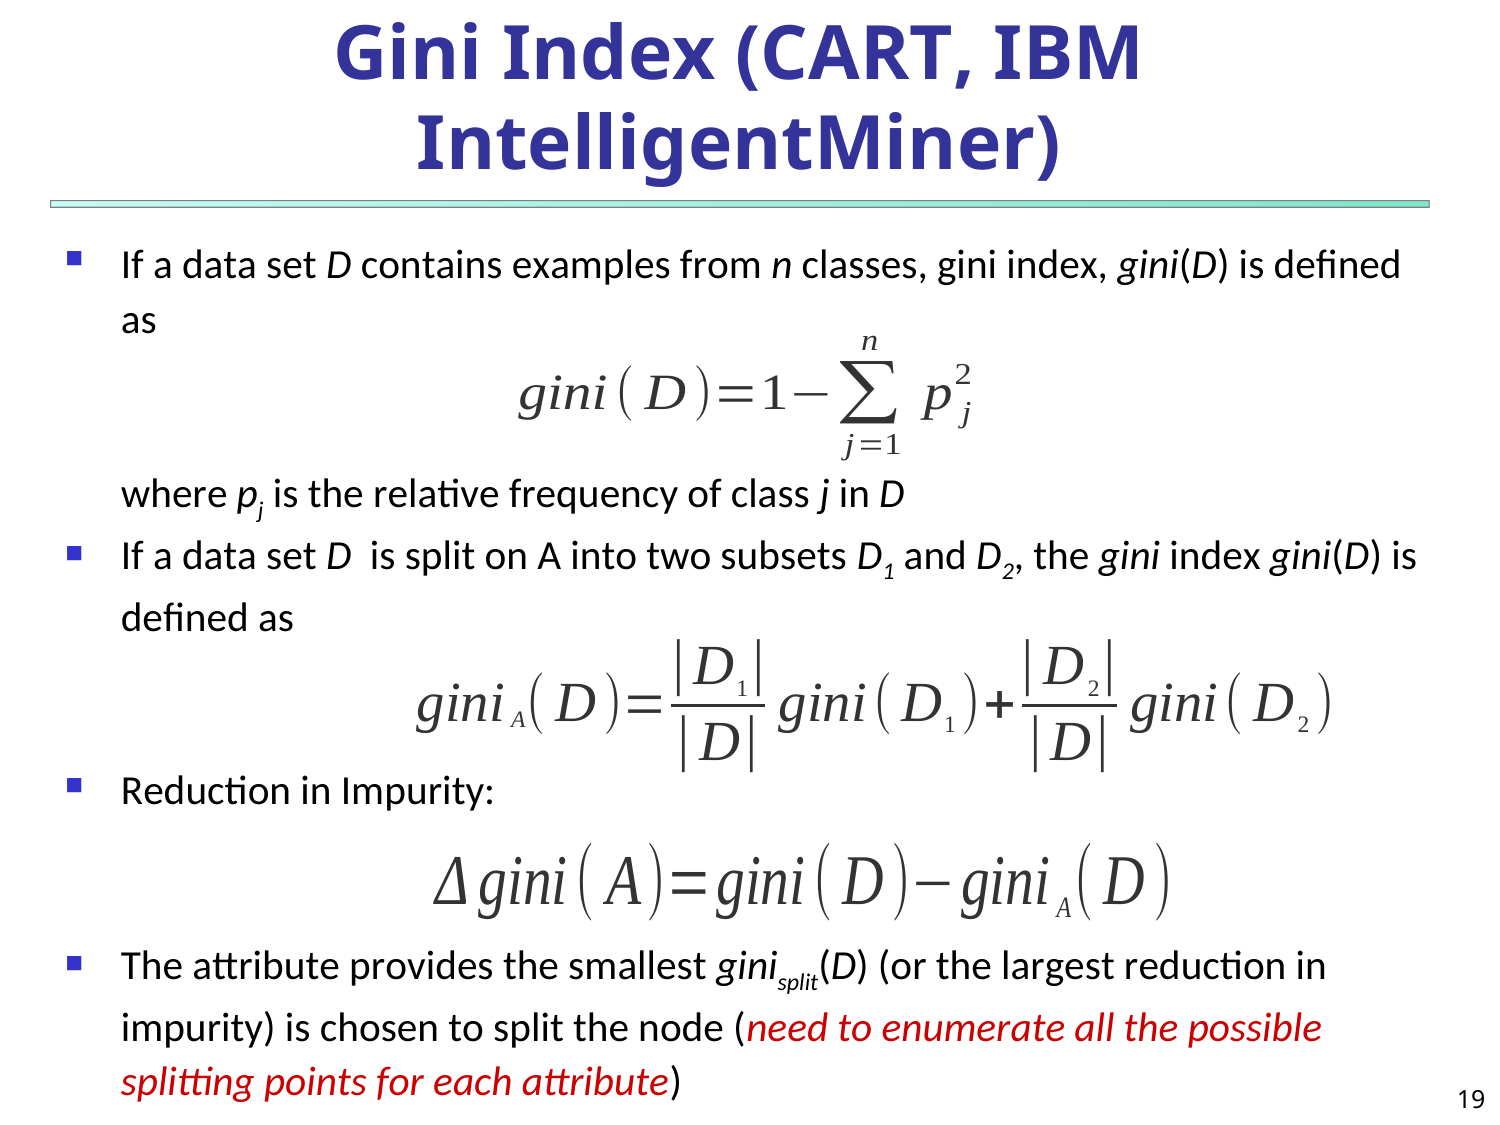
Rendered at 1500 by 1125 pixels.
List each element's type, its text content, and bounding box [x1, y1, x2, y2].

text_box <number> [1187, 1062, 1500, 1125]
text_box [422, 839, 1181, 926]
list If a data set D contains examples from n classes, gini index, gini(D) is defined as where pj is the relative frequency of class j in D If a data set D is split on A into two subsets D1 and D2, the gini index gini(D) is defined as Reduction in Impurity: The attribute provides the smallest ginisplit(D) (or the largest reduction in impurity) is chosen to split the node (need to enumerate all the possible splitting points for each attribute) [50, 224, 1450, 1121]
chart [406, 634, 1342, 775]
chart [507, 323, 983, 462]
title Gini Index (CART, IBM IntelligentMiner) [50, 0, 1429, 193]
